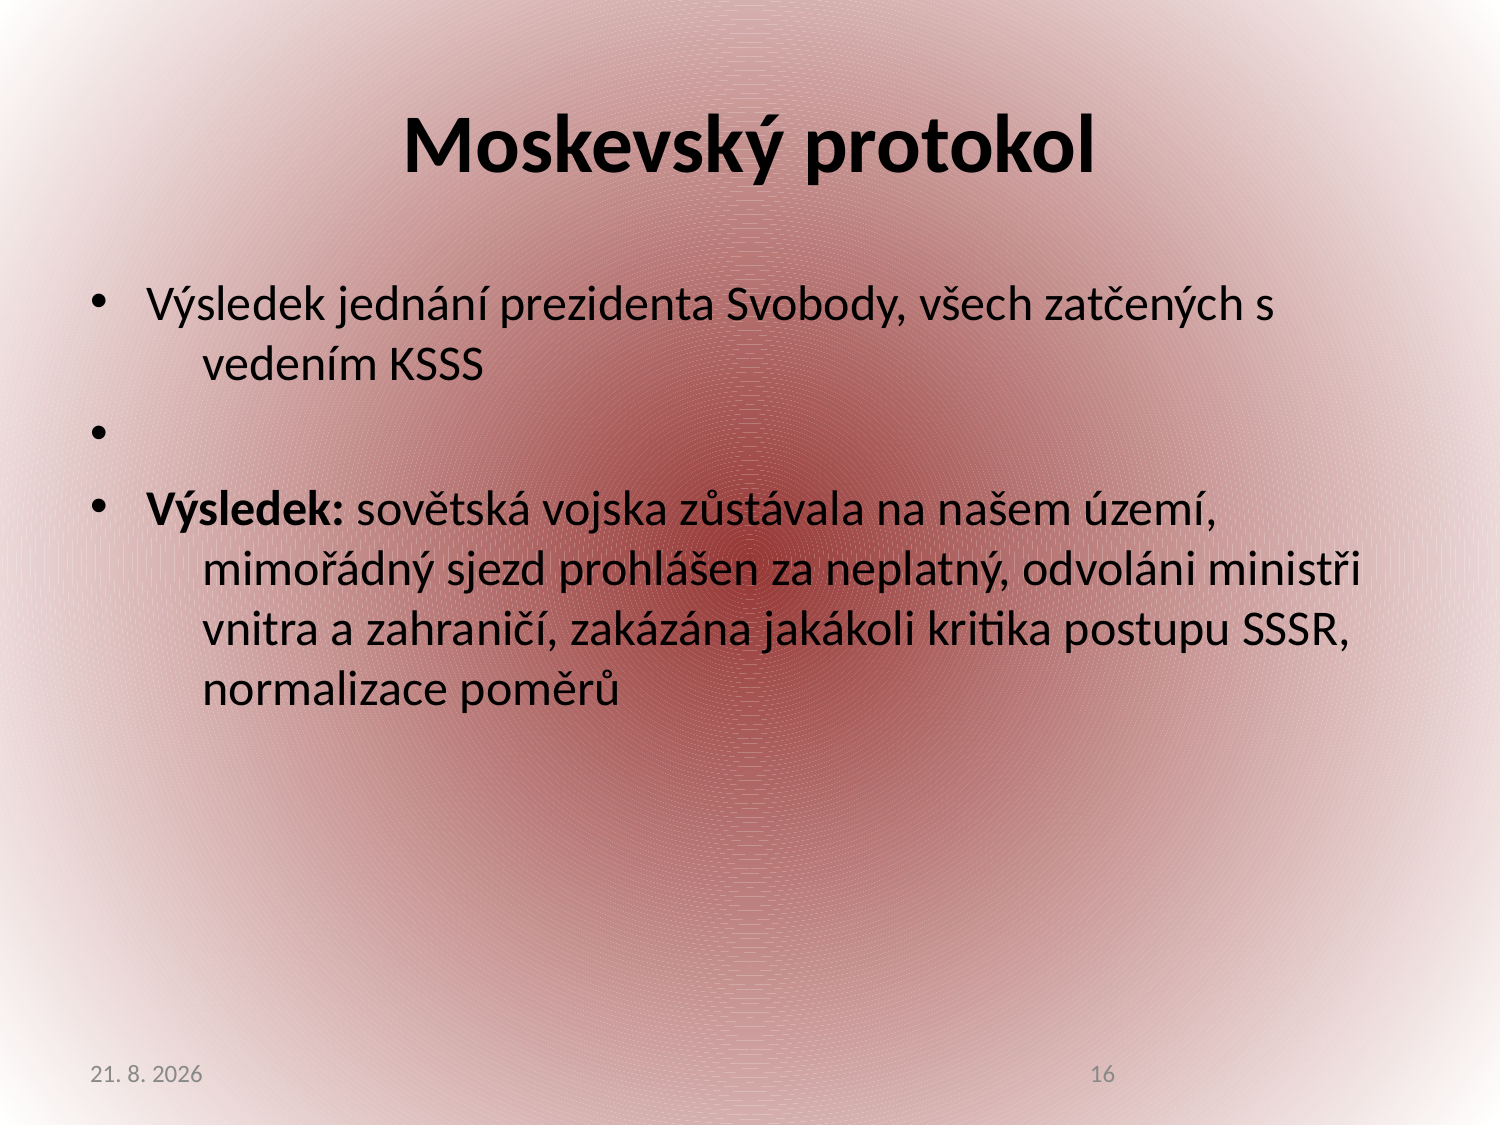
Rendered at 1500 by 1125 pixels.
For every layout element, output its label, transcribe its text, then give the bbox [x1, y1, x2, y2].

list Výsledek jednání prezidenta Svobody, všech zatčených s vedením KSSS Výsledek: sovětská vojska zůstávala na našem území, mimořádný sjezd prohlášen za neplatný, odvoláni ministři vnitra a zahraničí, zakázána jakákoli kritika postupu SSSR, normalizace poměrů [75, 262, 1426, 1005]
text_box 16 [1074, 1042, 1426, 1103]
text_box 9.6.2013 [75, 1042, 426, 1103]
title Moskevský protokol [75, 45, 1426, 233]
